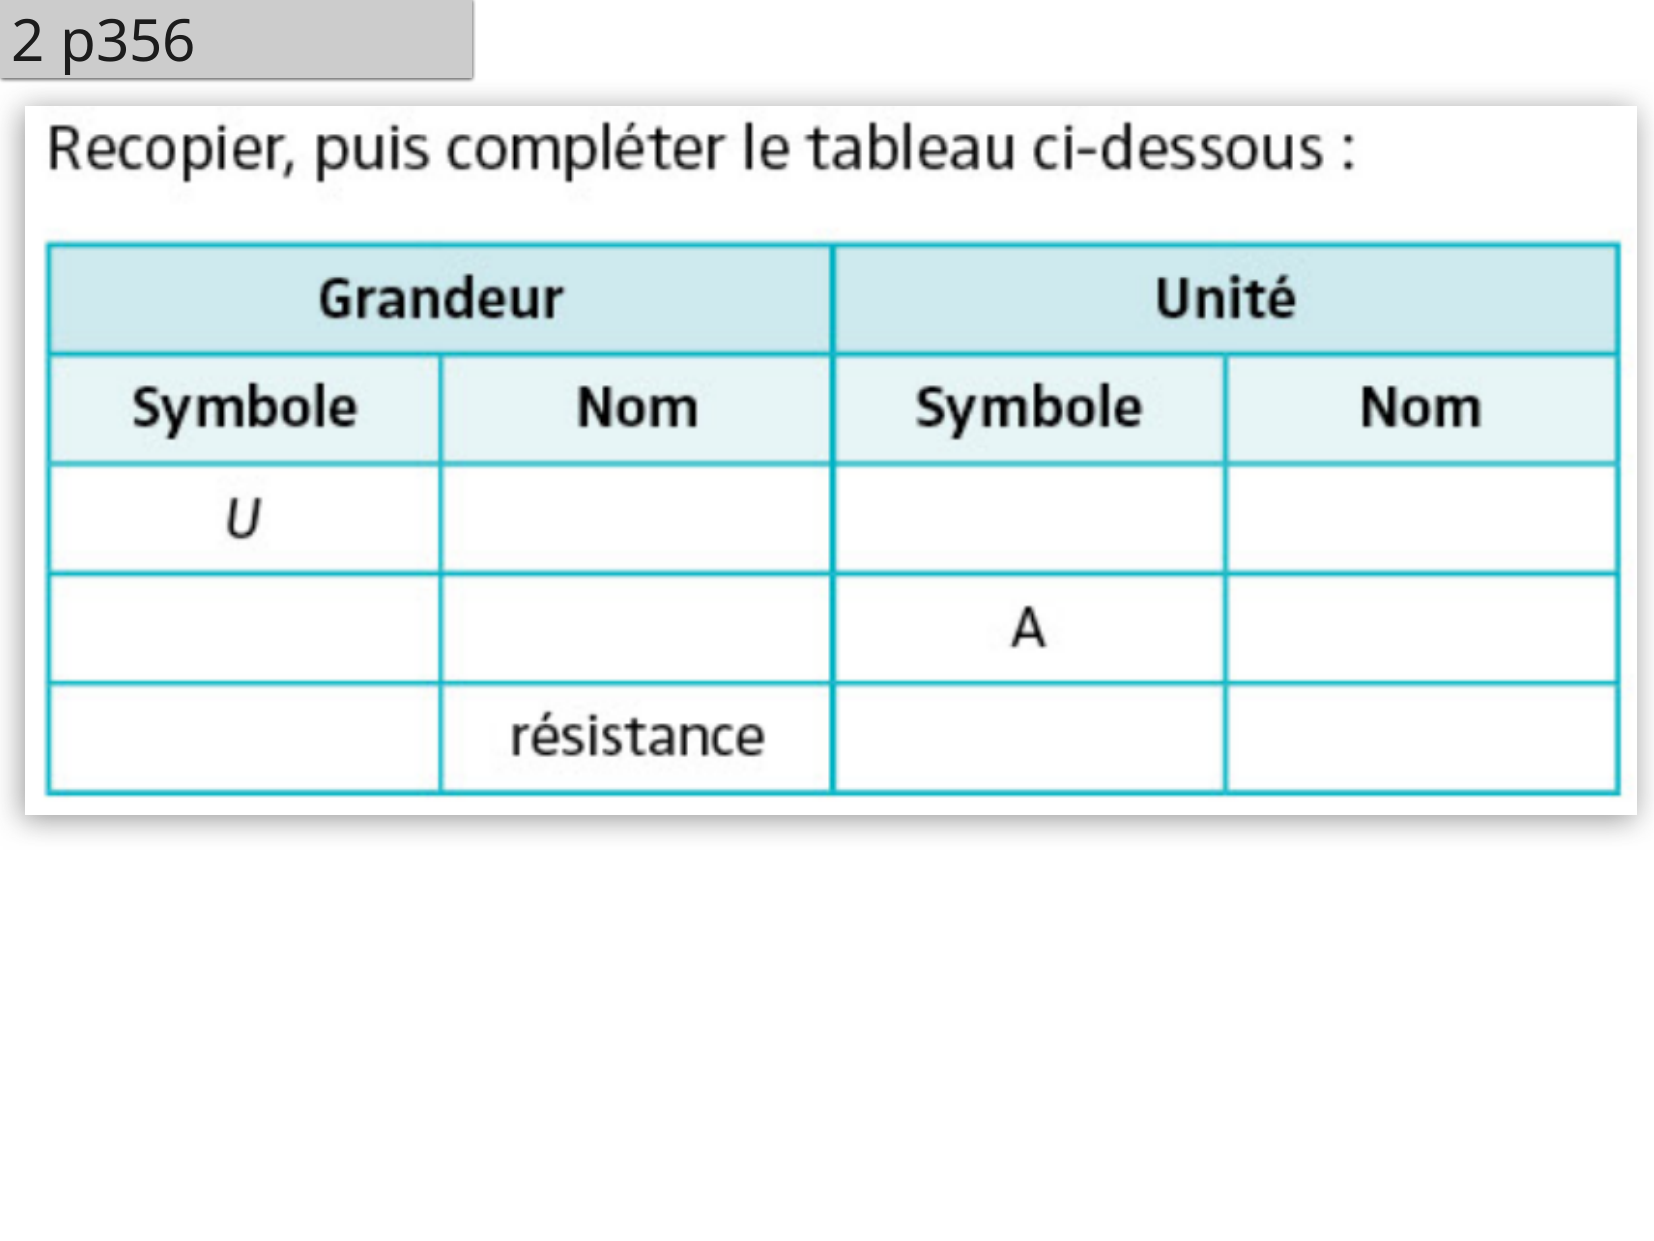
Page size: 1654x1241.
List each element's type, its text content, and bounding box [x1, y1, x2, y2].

title 2 p356 [0, 0, 473, 79]
picture [25, 106, 1637, 815]
